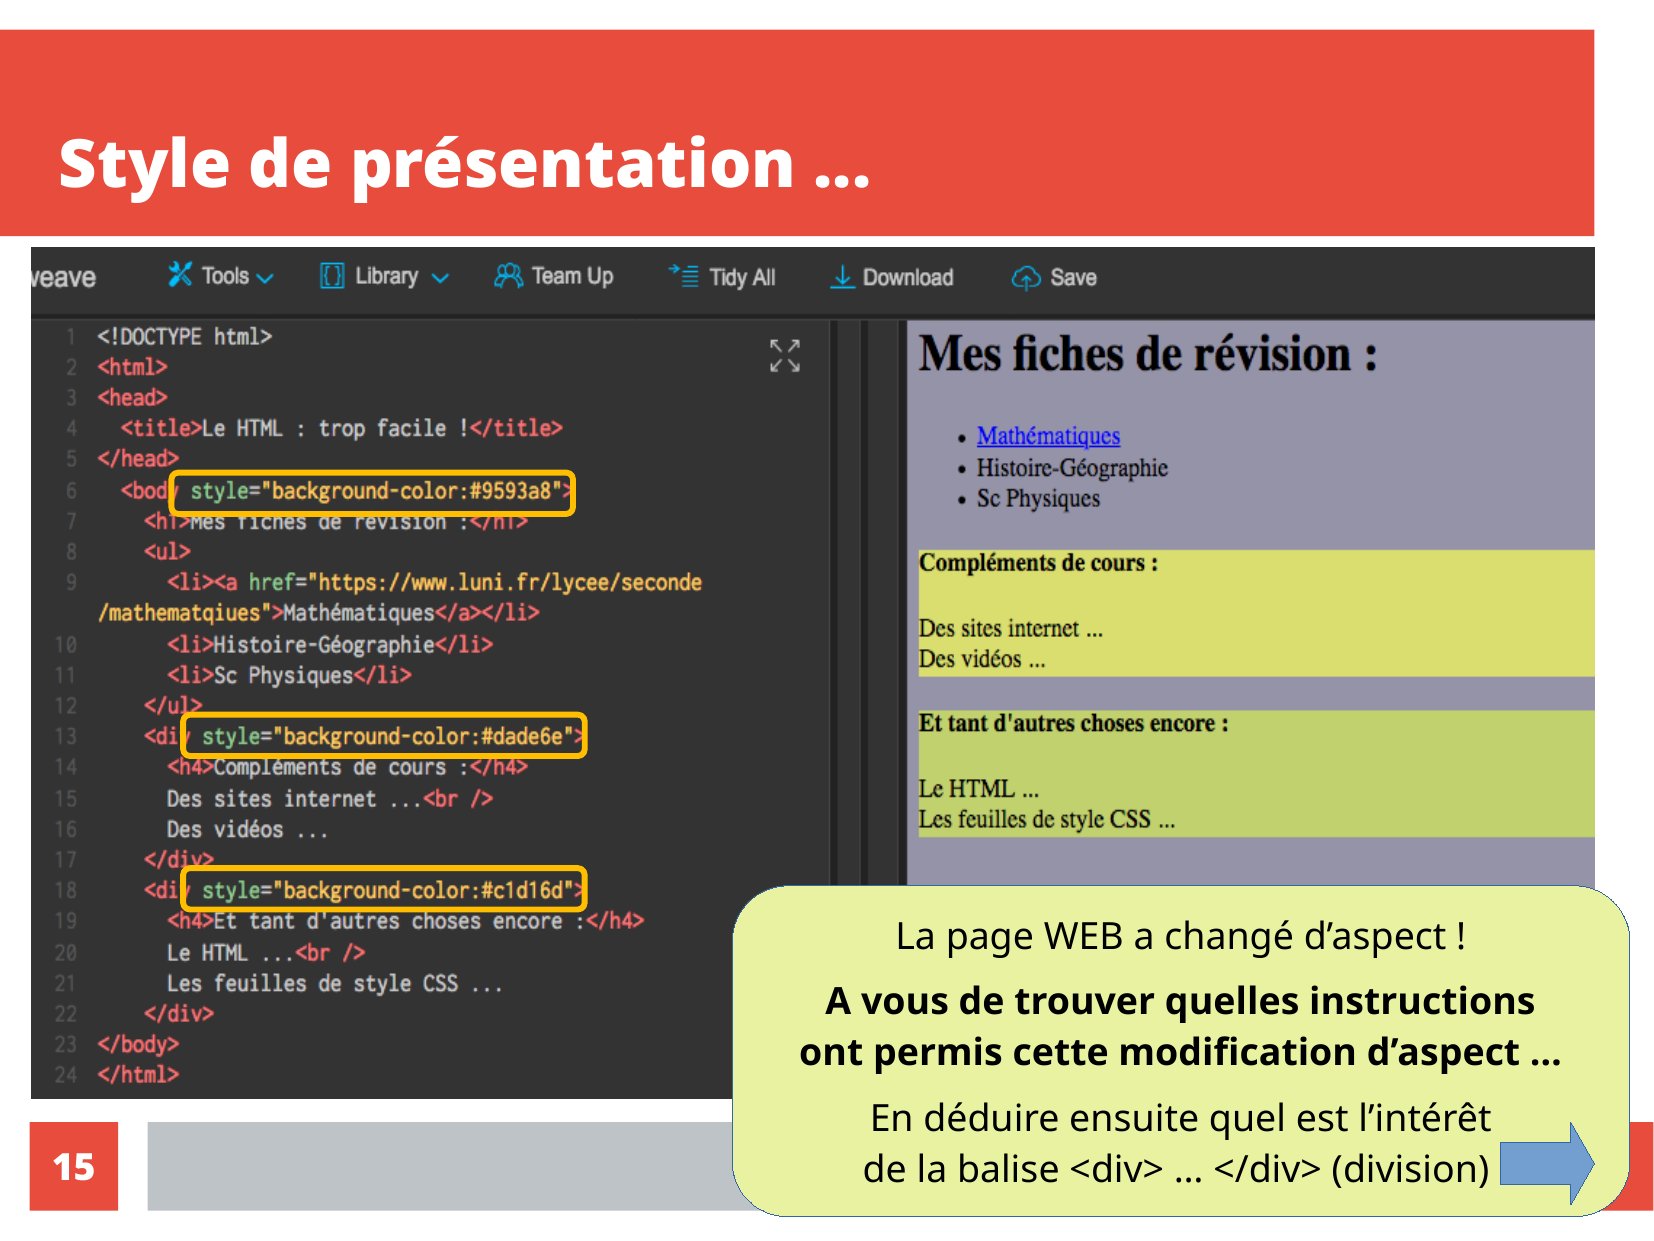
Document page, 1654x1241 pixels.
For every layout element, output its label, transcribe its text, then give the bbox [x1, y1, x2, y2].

title Style de présentation ... [59, 59, 1595, 207]
picture [31, 247, 1595, 1099]
text_box [1500, 1122, 1595, 1205]
text_box La page WEB a changé d’aspect ! A vous de trouver quelles instructions ont permis cette modification d’aspect … En déduire ensuite quel est l’intérêt de la balise <div> … </div> (division) [732, 885, 1630, 1217]
